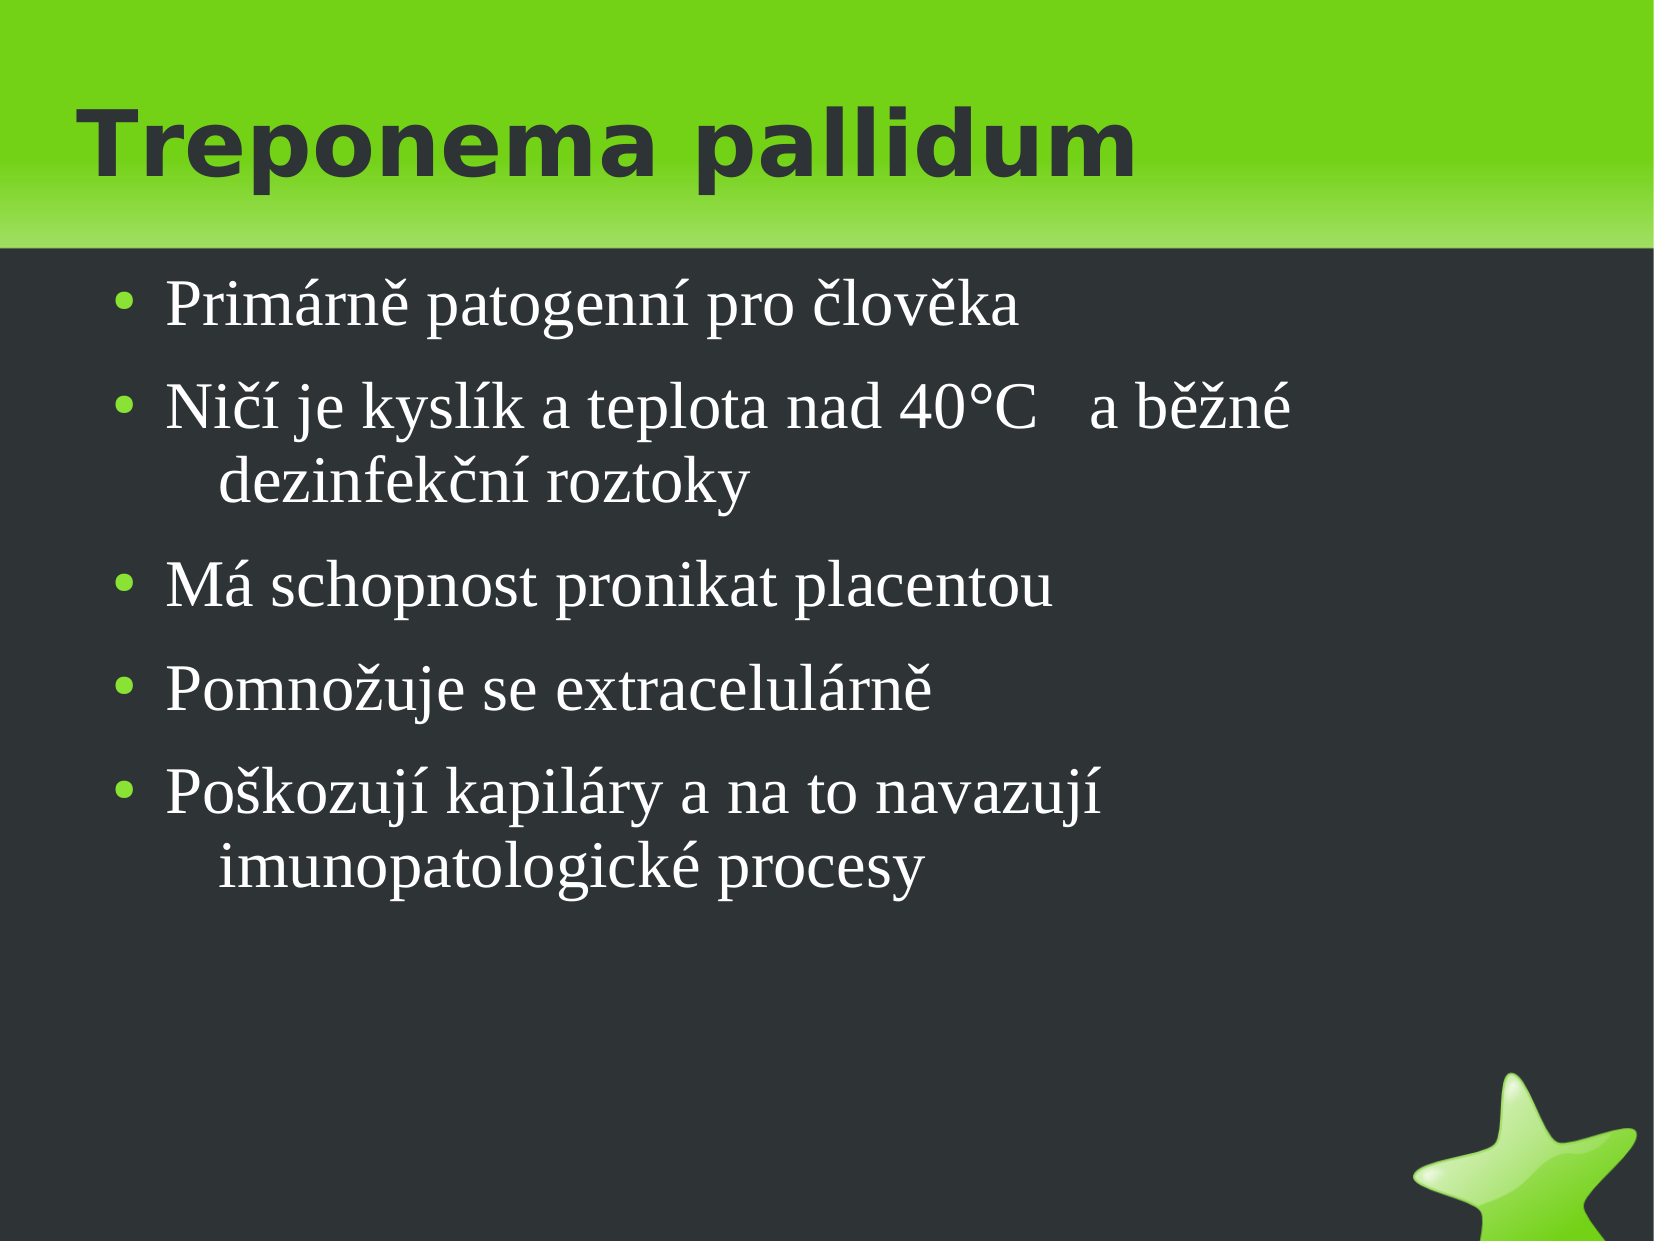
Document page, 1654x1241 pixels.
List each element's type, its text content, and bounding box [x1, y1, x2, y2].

title Treponema pallidum [76, 41, 1565, 249]
picture [0, 0, 1654, 1241]
list Primárně patogenní pro člověka Ničí je kyslík a teplota nad 40°C a běžné dezinfekční roztoky Má schopnost pronikat placentou Pomnožuje se extracelulárně Poškozují kapiláry a na to navazují imunopatologické procesy [76, 265, 1565, 1241]
